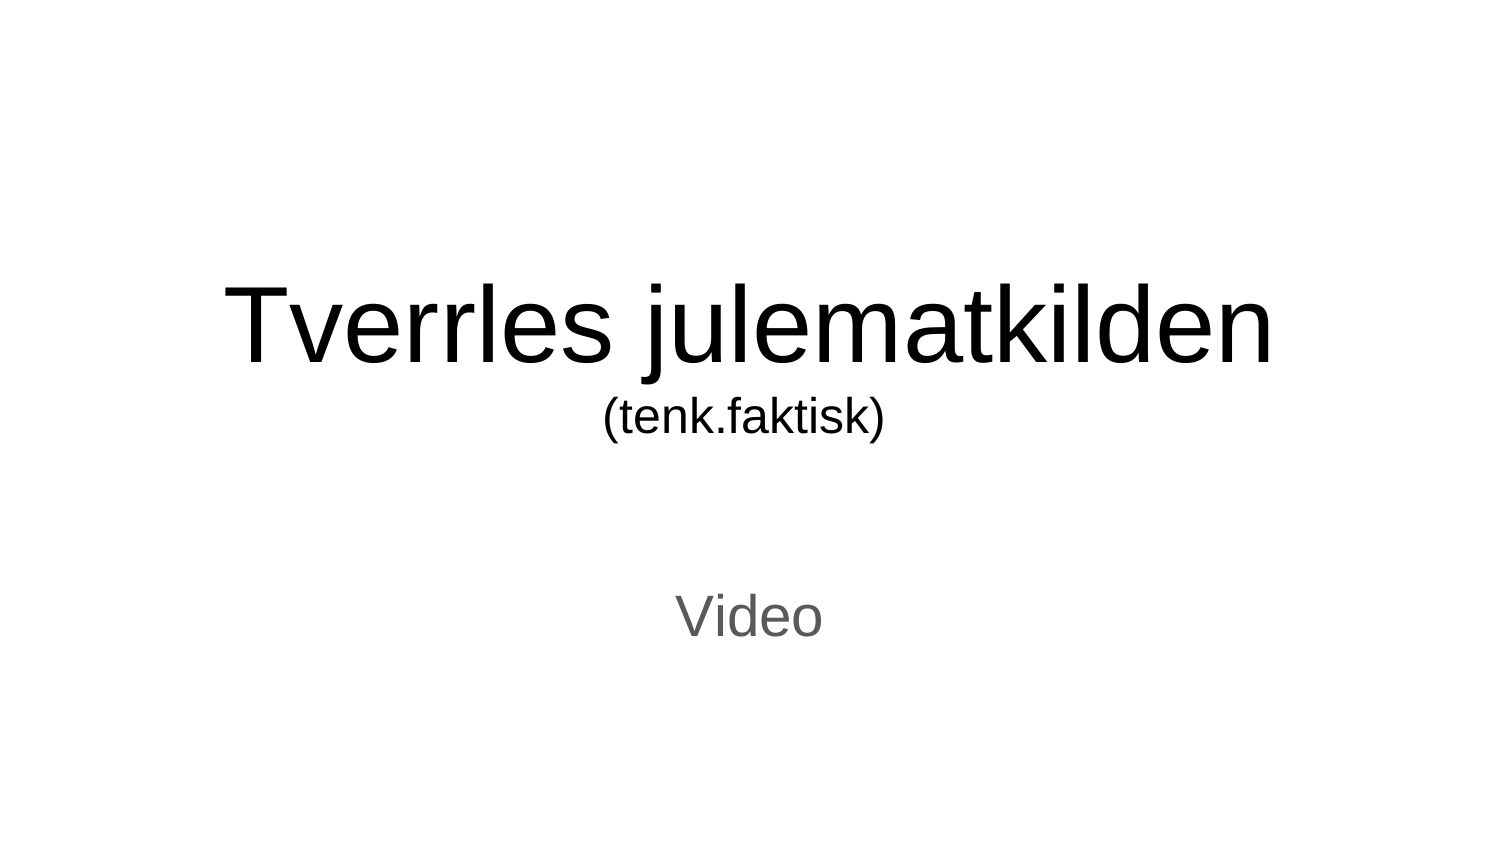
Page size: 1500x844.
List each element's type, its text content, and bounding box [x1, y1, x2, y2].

title Tverrles julematkilden (tenk.faktisk) [51, 122, 1449, 459]
subtitle Video [51, 563, 1449, 694]
